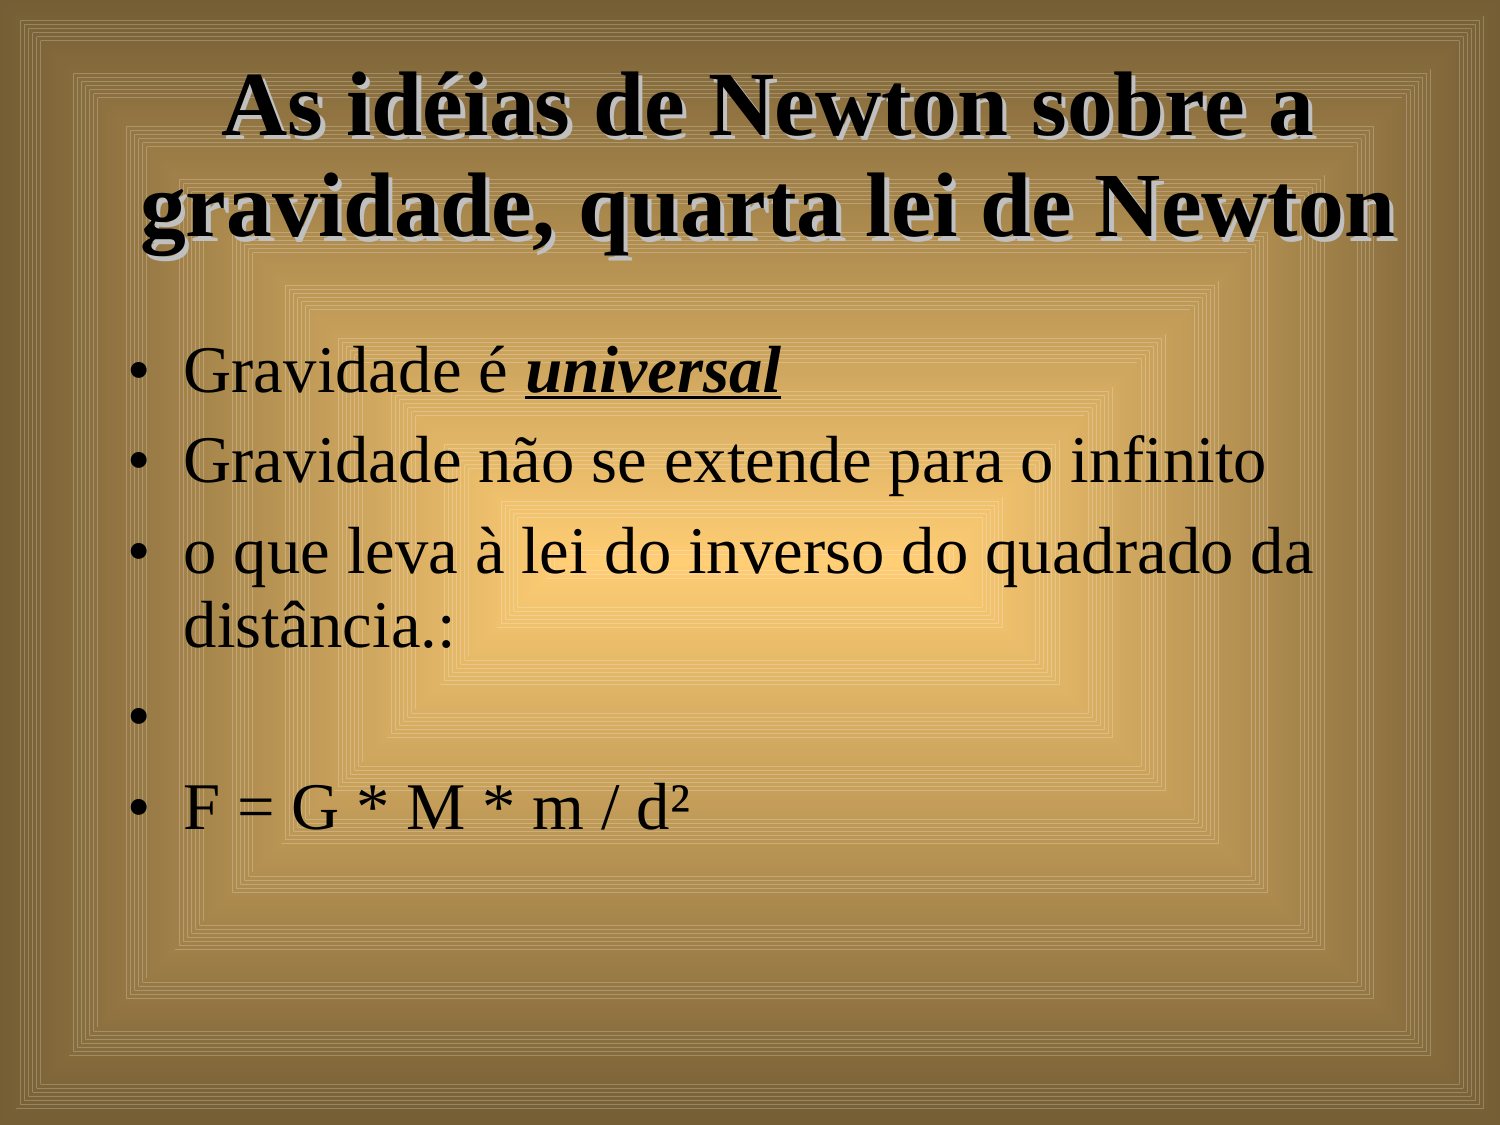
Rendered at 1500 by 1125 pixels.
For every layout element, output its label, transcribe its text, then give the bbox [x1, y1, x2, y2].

title As idéias de Newton sobre a gravidade, quarta lei de Newton [37, 45, 1500, 265]
list Gravidade é universal Gravidade não se extende para o infinito o que leva à lei do inverso do quadrado da distância.: F = G * M * m / d² [112, 324, 1388, 1001]
